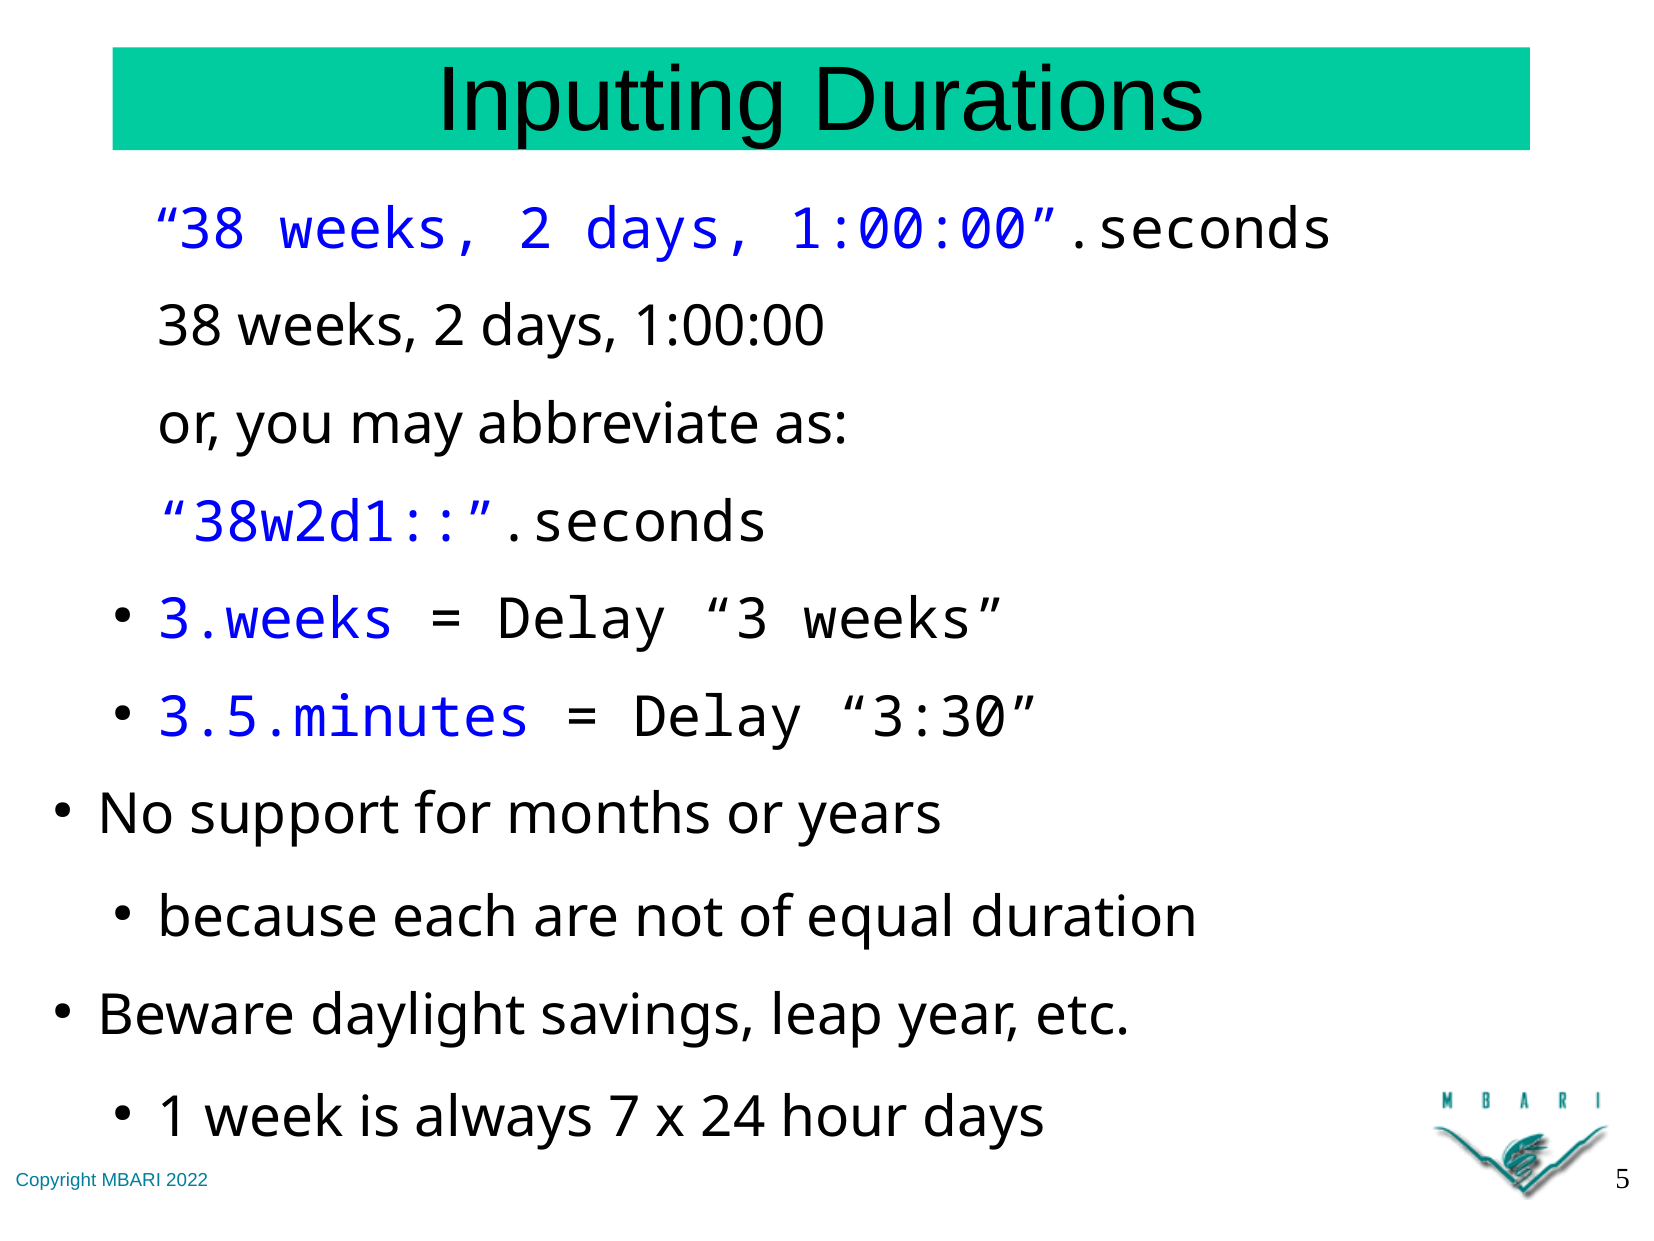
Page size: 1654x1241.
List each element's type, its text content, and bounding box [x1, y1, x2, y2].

title Inputting Durations [112, 47, 1530, 151]
list “38 weeks, 2 days, 1:00:00”.seconds 38 weeks, 2 days, 1:00:00 or, you may abbreviate as: “38w2d1::”.seconds 3.weeks = Delay “3 weeks” 3.5.minutes = Delay “3:30” No support for months or years because each are not of equal duration Beware daylight savings, leap year, etc. 1 week is always 7 x 24 hour days [37, 187, 1613, 1156]
picture [1426, 1156, 1613, 1200]
